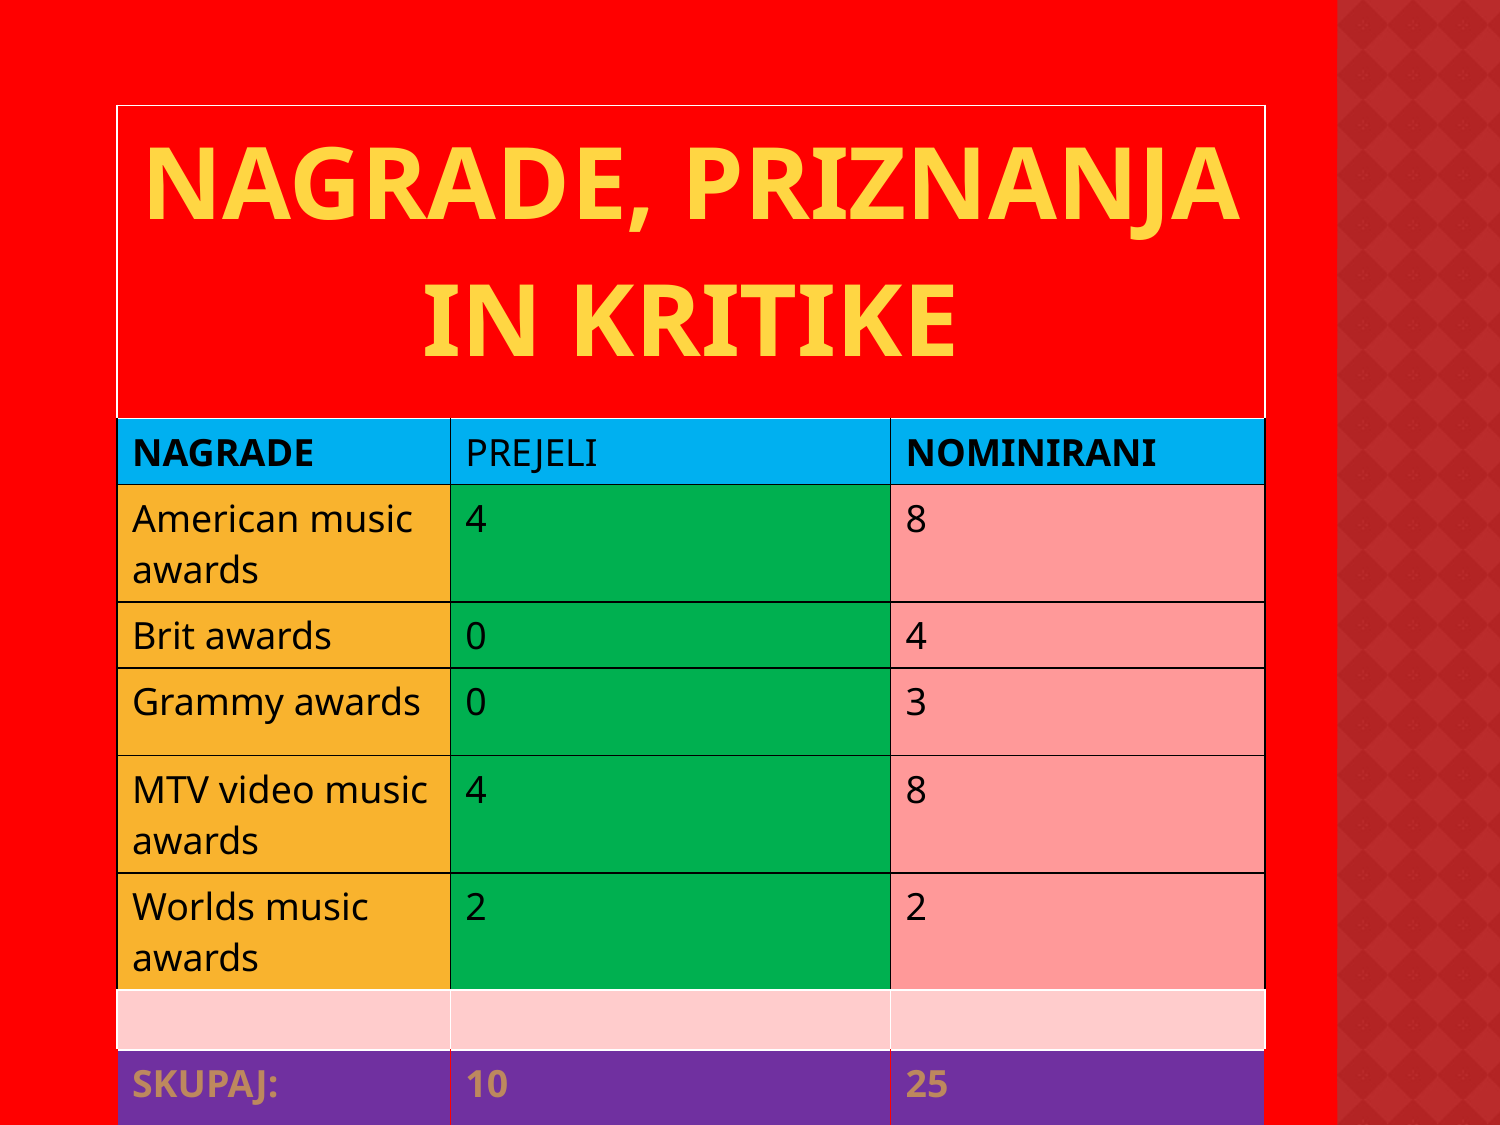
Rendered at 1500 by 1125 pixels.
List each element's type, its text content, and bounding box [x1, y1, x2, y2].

table_cell 4 [451, 756, 890, 872]
table_cell Brit awards [118, 603, 450, 667]
table_cell 25 [891, 1051, 1264, 1125]
table_cell 10 [451, 1051, 890, 1125]
table_cell 0 [451, 669, 890, 755]
table_cell NOMINIRANI [891, 419, 1264, 484]
table_cell Worlds music awards [118, 874, 450, 989]
table_cell [891, 991, 1264, 1049]
table_cell American music awards [118, 485, 450, 601]
table_cell [118, 991, 450, 1049]
table_cell 8 [891, 485, 1264, 601]
table_cell 0 [451, 603, 890, 667]
table_cell [451, 991, 890, 1049]
table_cell Grammy awards [118, 669, 450, 755]
table_cell MTV video music awards [118, 756, 450, 872]
table_cell NAGRADE [118, 419, 450, 484]
table_header NAGRADE, PRIZNANJA IN KRITIKE [118, 106, 1264, 418]
table_cell PREJELI [451, 419, 890, 484]
table_cell 4 [891, 603, 1264, 667]
table_cell SKUPAJ: [118, 1051, 450, 1125]
table_cell 2 [891, 874, 1264, 989]
table_cell 8 [891, 756, 1264, 872]
table_cell 4 [451, 485, 890, 601]
table_cell 2 [451, 874, 890, 989]
table_cell 3 [891, 669, 1264, 755]
